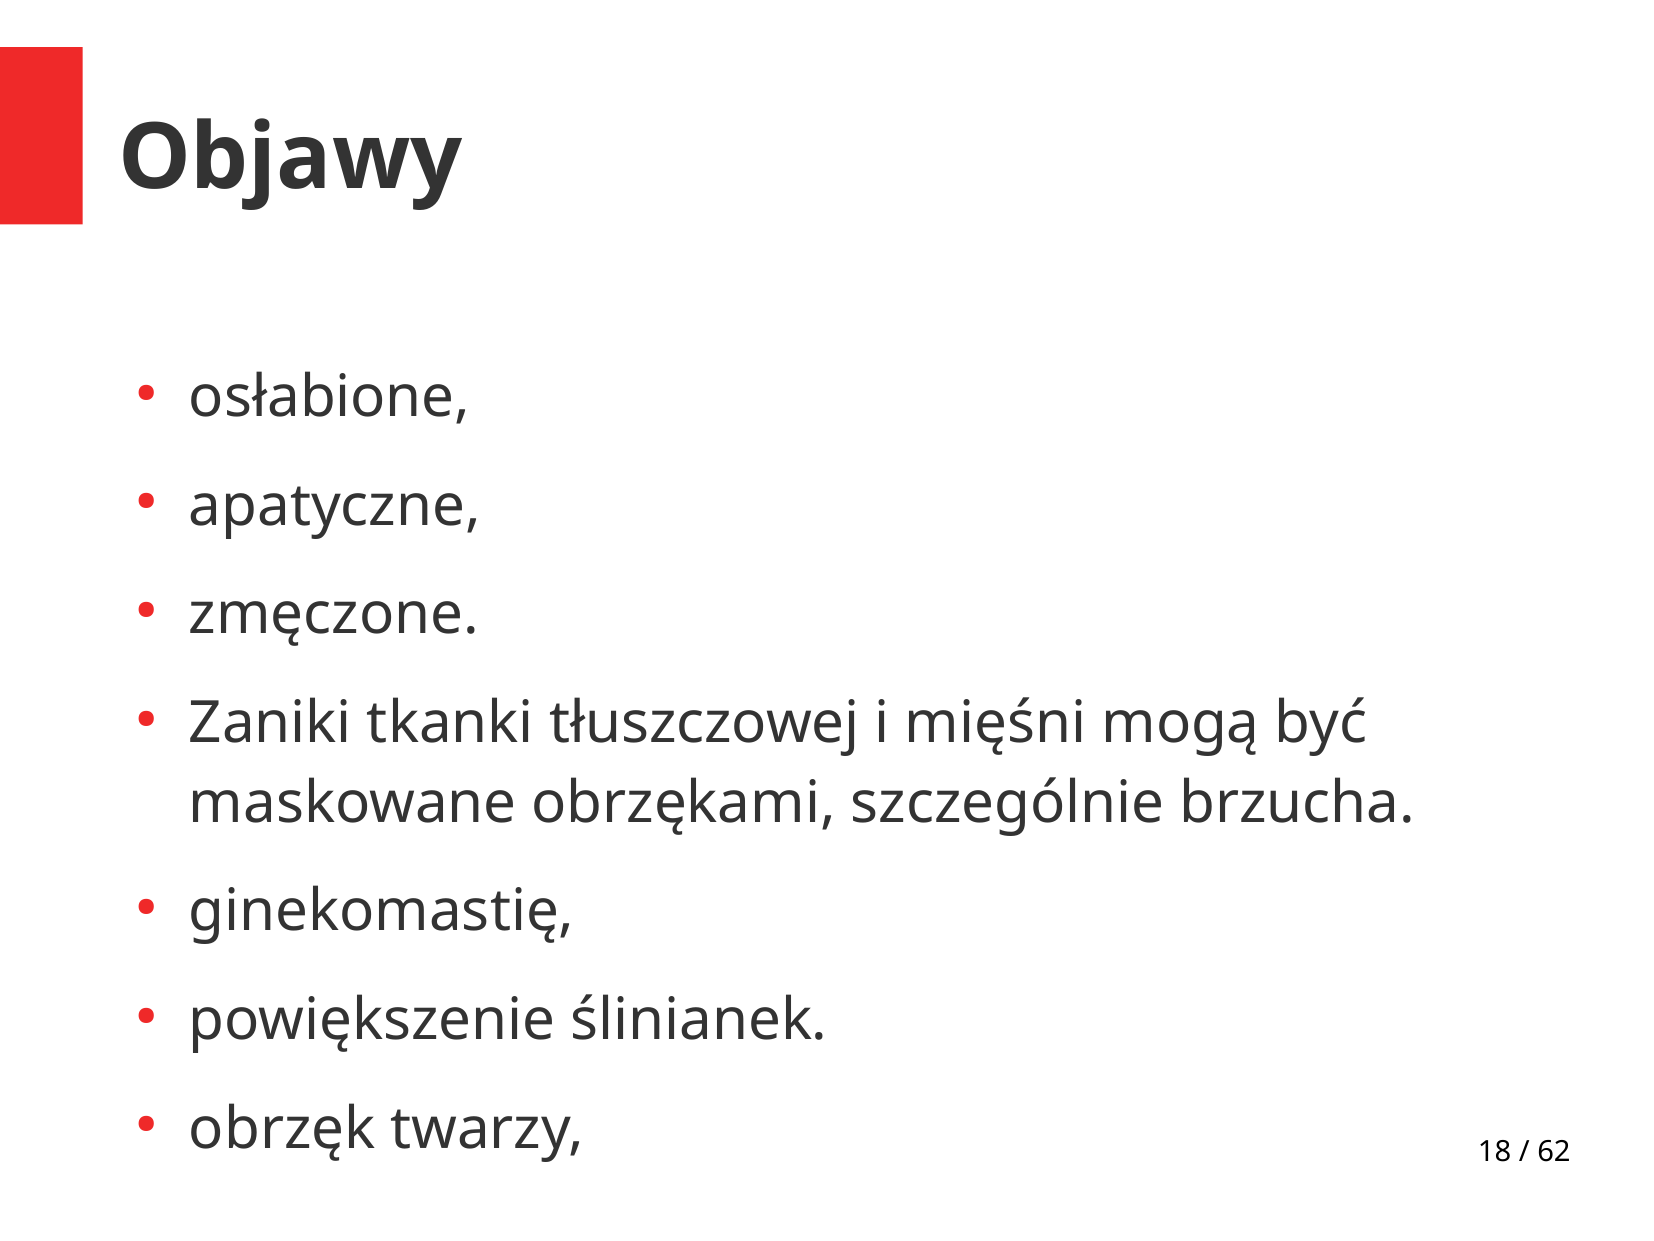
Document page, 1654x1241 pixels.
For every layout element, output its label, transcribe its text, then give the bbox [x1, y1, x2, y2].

list osłabione, apatyczne, zmęczone. Zaniki tkanki tłuszczowej i mięśni mogą być maskowane obrzękami, szczególnie brzucha. ginekomastię, powiększenie ślinianek. obrzęk twarzy, [118, 354, 1536, 1074]
title Objawy [118, 49, 1571, 257]
